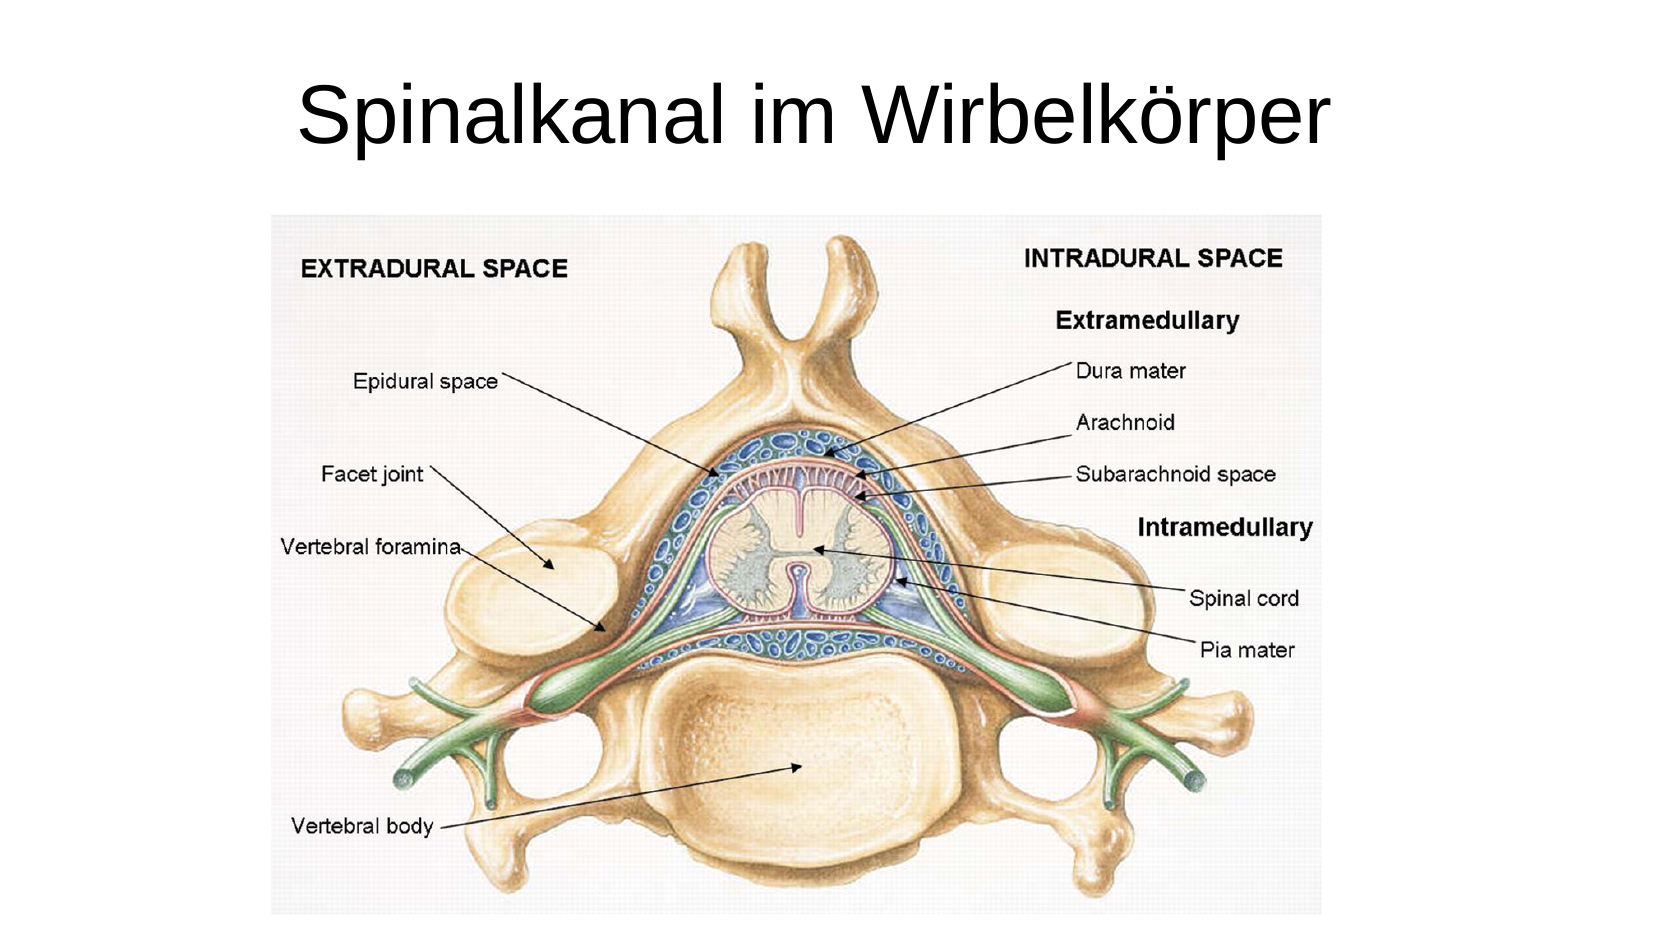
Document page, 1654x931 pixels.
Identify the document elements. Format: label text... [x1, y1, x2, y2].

title Spinalkanal im Wirbelkörper [70, 37, 1559, 193]
picture [271, 213, 1323, 917]
